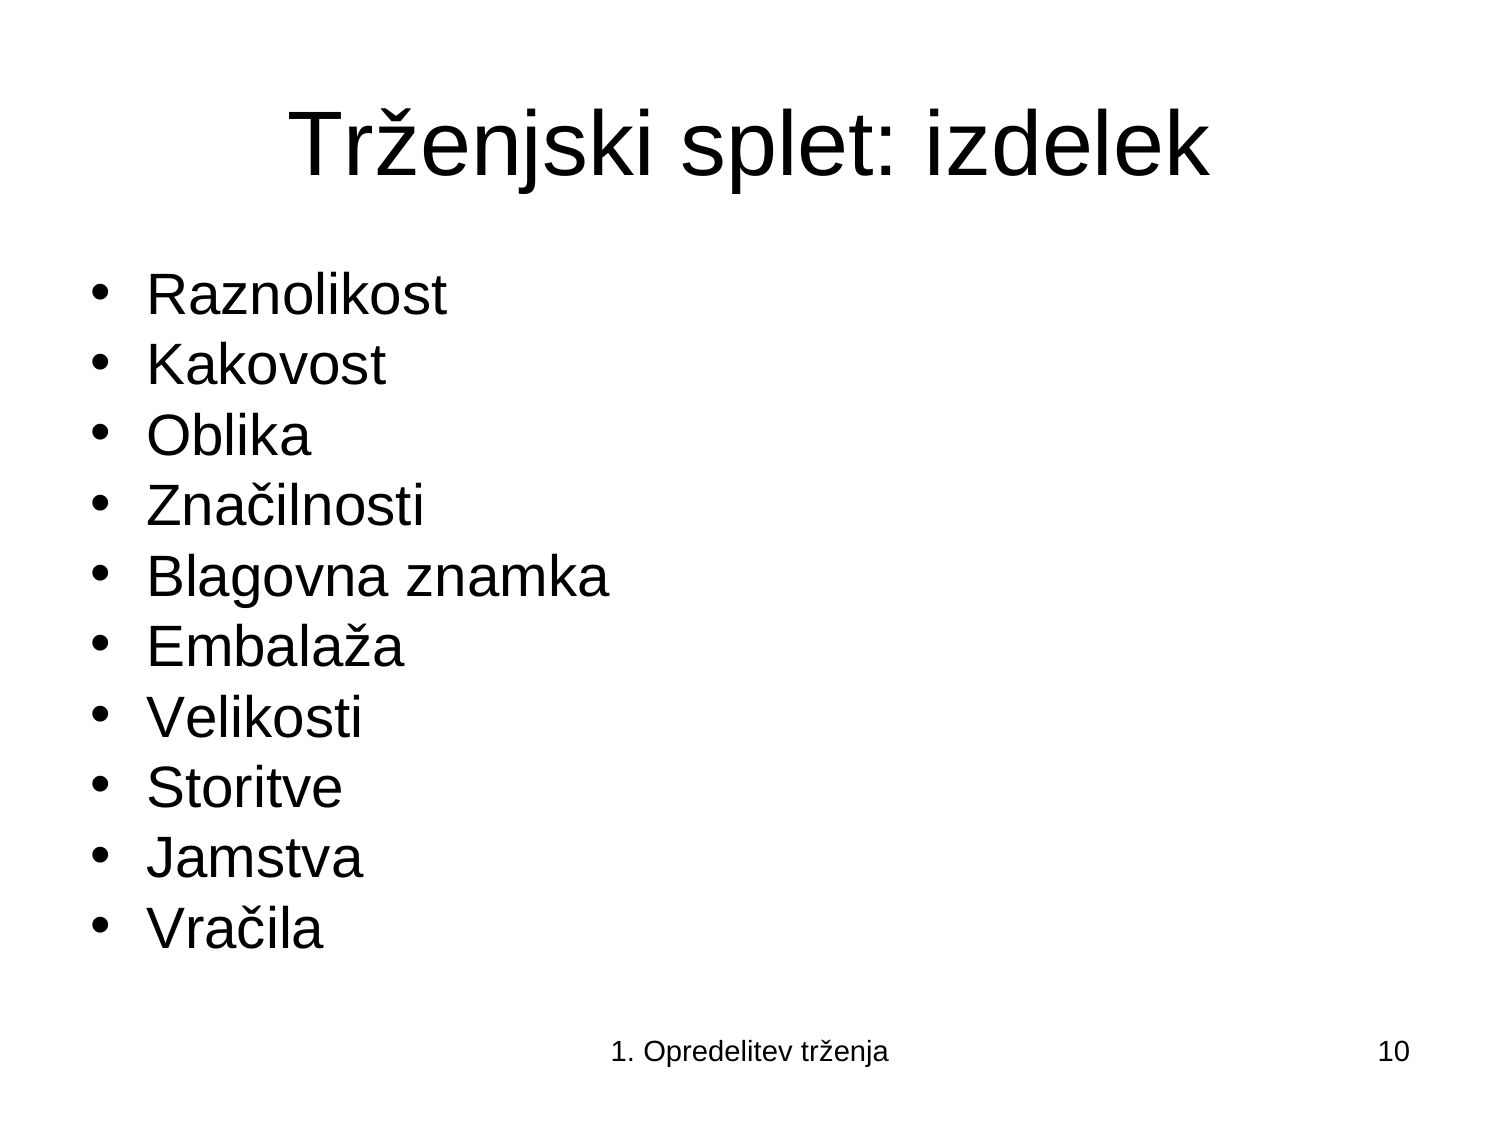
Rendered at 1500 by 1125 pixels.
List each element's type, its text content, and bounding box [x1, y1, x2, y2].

text_box 1. Opredelitev trženja [512, 1024, 988, 1103]
title Trženjski splet: izdelek [75, 45, 1426, 233]
text_box <number> [1074, 1024, 1426, 1103]
list Raznolikost Kakovost Oblika Značilnosti Blagovna znamka Embalaža Velikosti Storitve Jamstva Vračila [75, 262, 1426, 1006]
